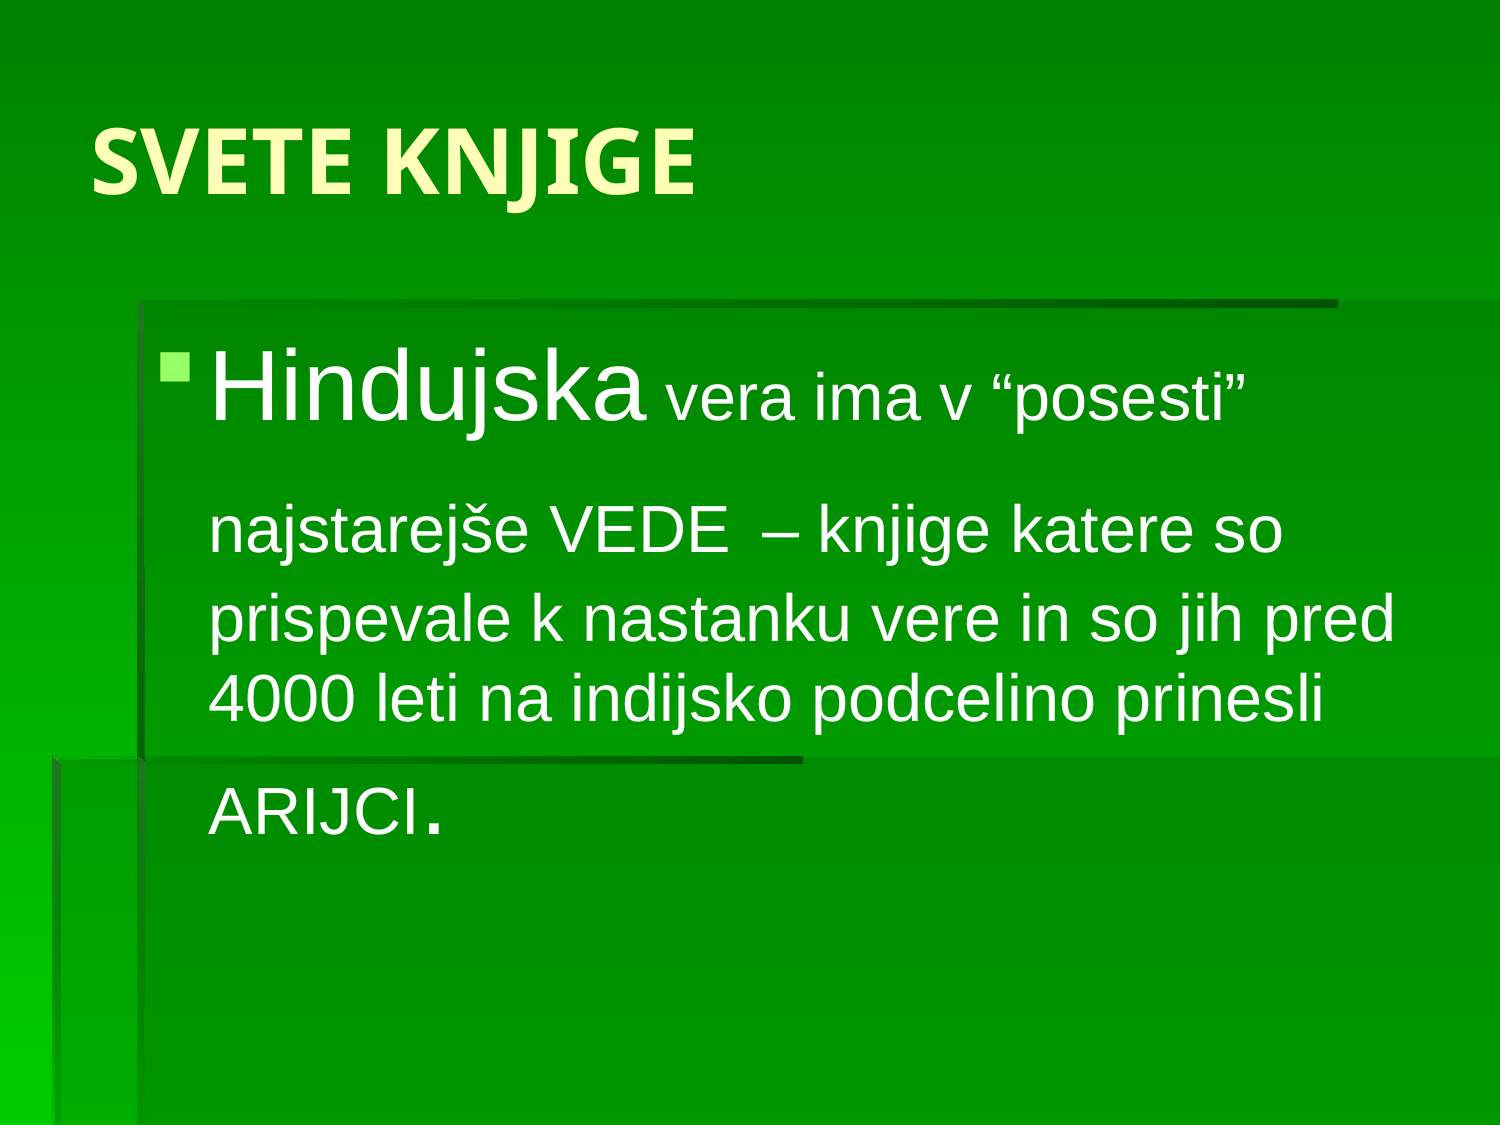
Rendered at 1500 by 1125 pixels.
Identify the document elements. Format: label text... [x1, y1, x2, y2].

list Hindujska vera ima v “posesti” najstarejše VEDE – knjige katere so prispevale k nastanku vere in so jih pred 4000 leti na indijsko podcelino prinesli ARIJCI. [137, 312, 1451, 1000]
title SVETE KNJIGE [75, 40, 1451, 275]
